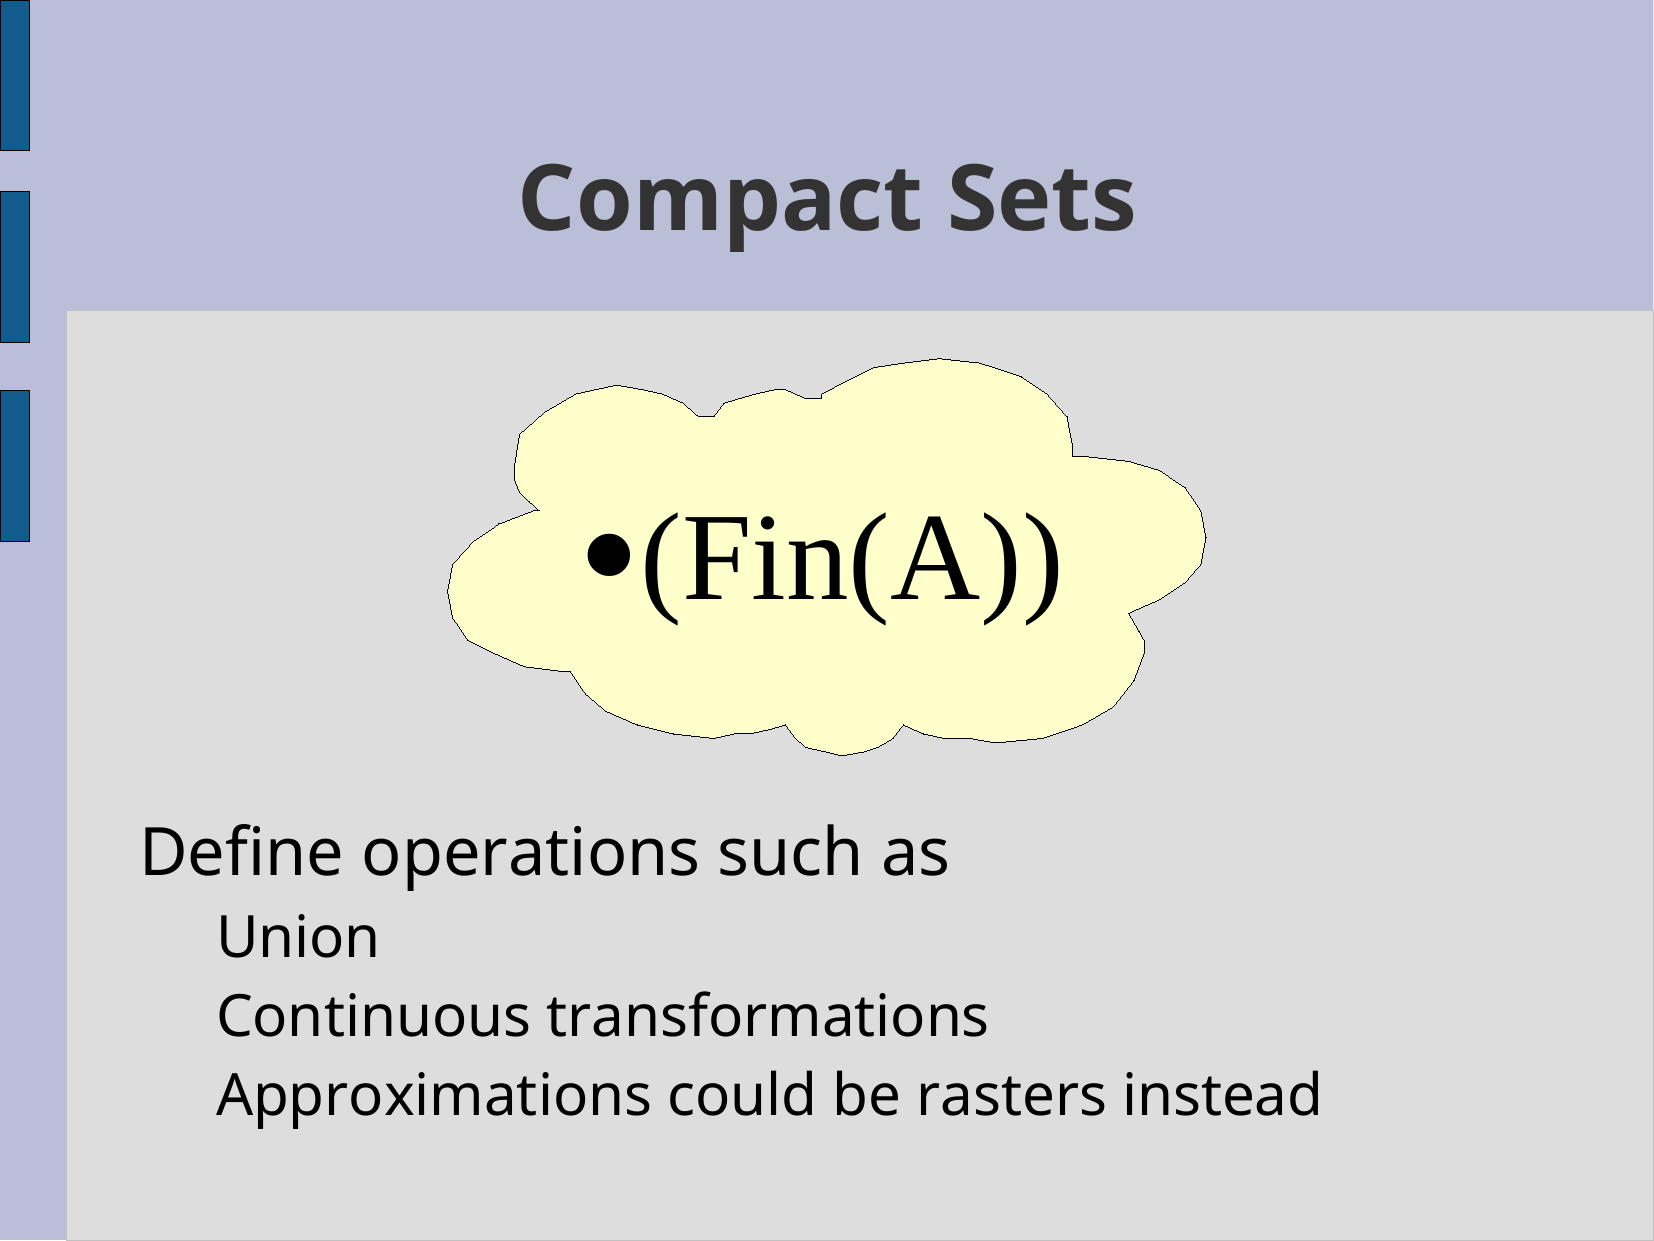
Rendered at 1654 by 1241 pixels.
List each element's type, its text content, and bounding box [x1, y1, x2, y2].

list Define operations such as Union Continuous transformations Approximations could be rasters instead [121, 804, 1534, 1214]
title Compact Sets [121, 91, 1534, 299]
text_box (Fin(A)) [447, 358, 1207, 756]
